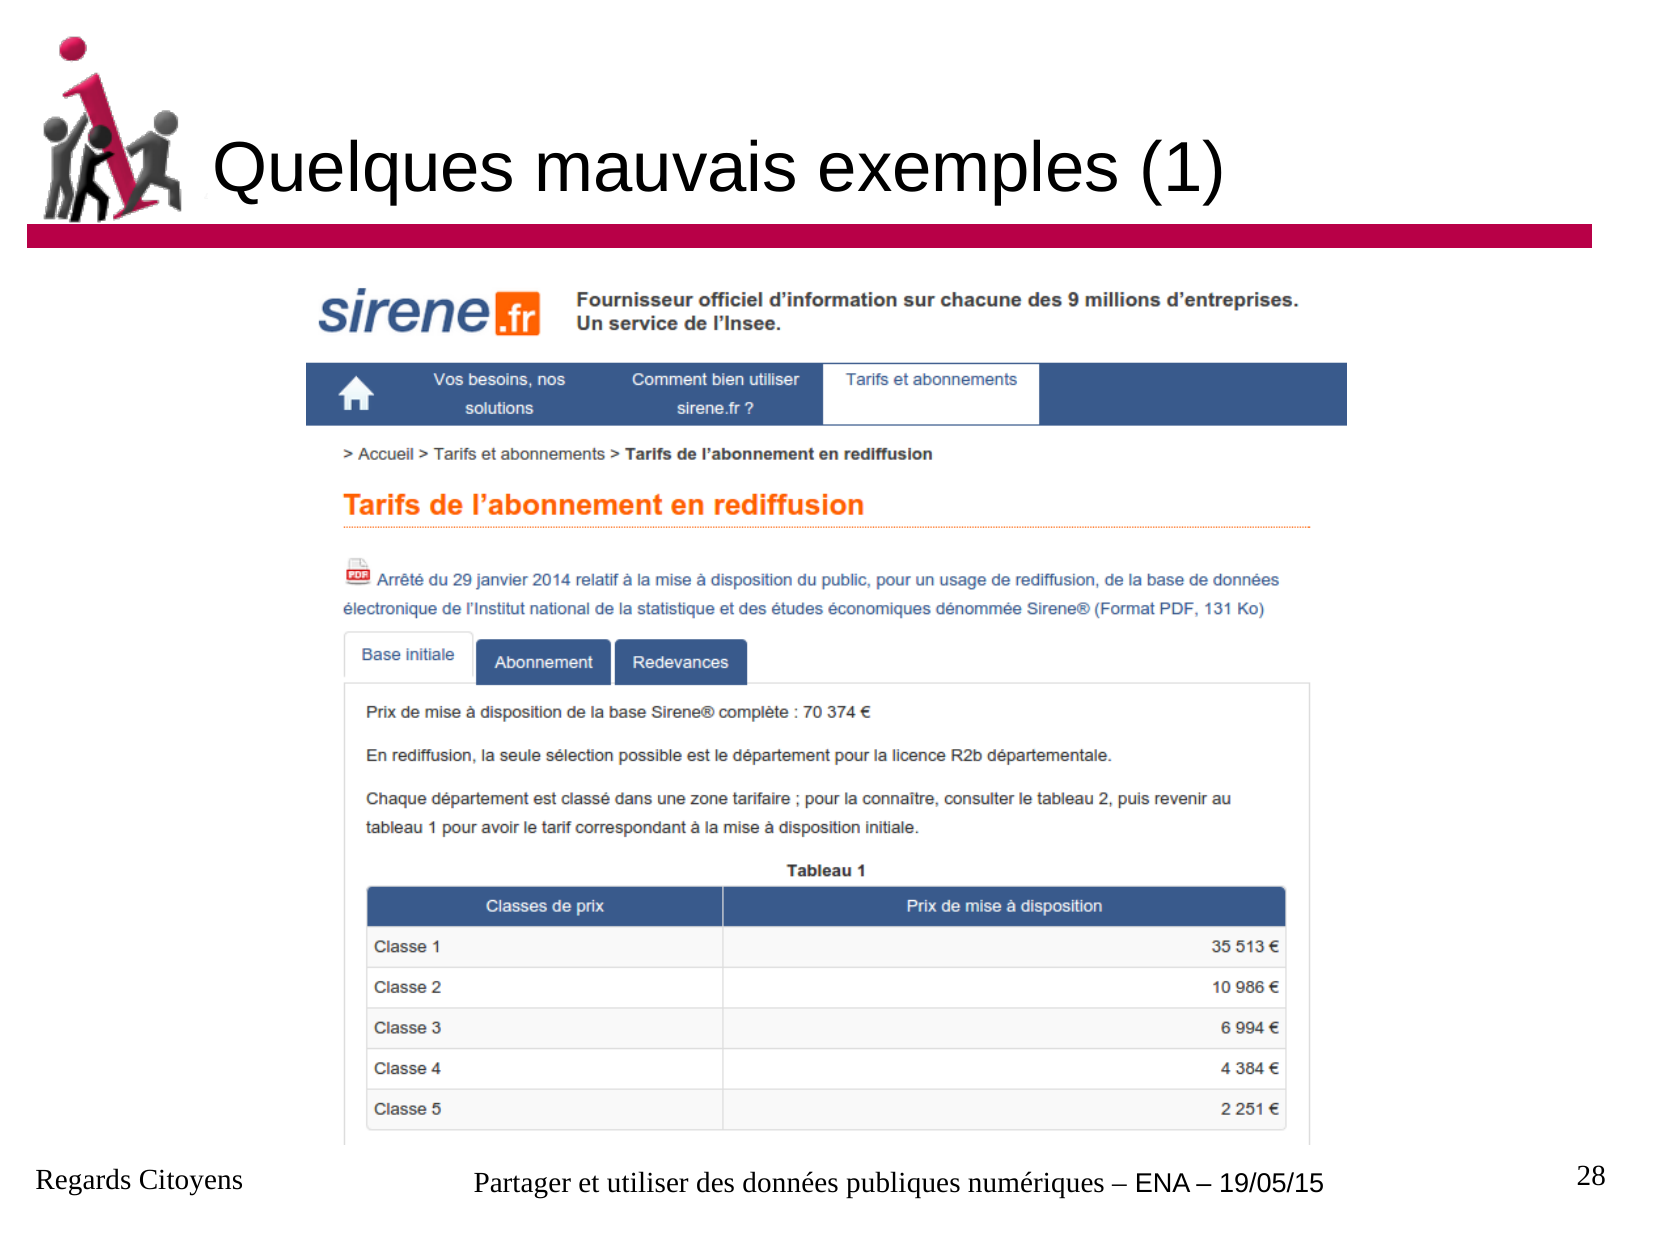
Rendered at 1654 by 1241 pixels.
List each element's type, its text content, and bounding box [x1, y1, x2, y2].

picture [27, 31, 208, 224]
title Quelques mauvais exemples (1) [213, 70, 1648, 264]
picture [306, 266, 1347, 1145]
